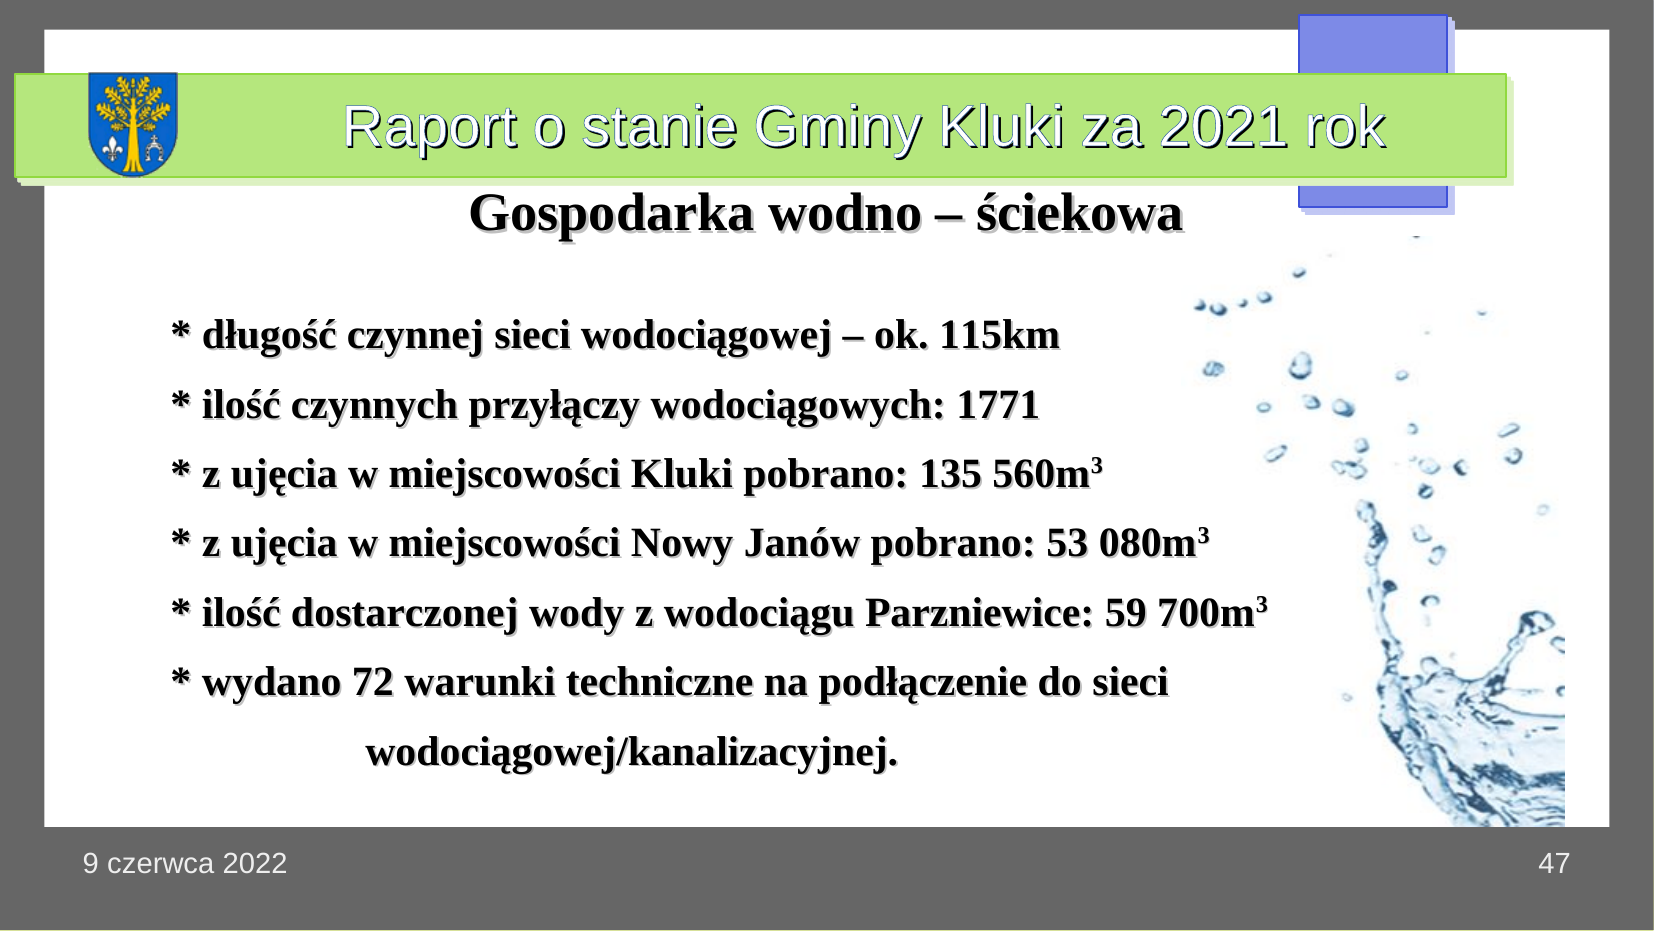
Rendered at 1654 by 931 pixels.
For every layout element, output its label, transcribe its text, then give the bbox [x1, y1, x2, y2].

picture [1181, 236, 1565, 827]
title Raport o stanie Gminy Kluki za 2021 rok [236, 73, 1654, 178]
text_box Gospodarka wodno – ściekowa * długość czynnej sieci wodociągowej – ok. 115km * ilość czynnych przyłączy wodociągowych: 1771 * z ujęcia w miejscowości Kluki pobrano: 135 560m3 * z ujęcia w miejscowości Nowy Janów pobrano: 53 080m3 * ilość dostarczonej wody z wodociągu Parzniewice: 59 700m3 * wydano 72 warunki techniczne na podłączenie do sieci wodociągowej/kanalizacyjnej. [118, 236, 1536, 768]
picture [88, 72, 178, 178]
